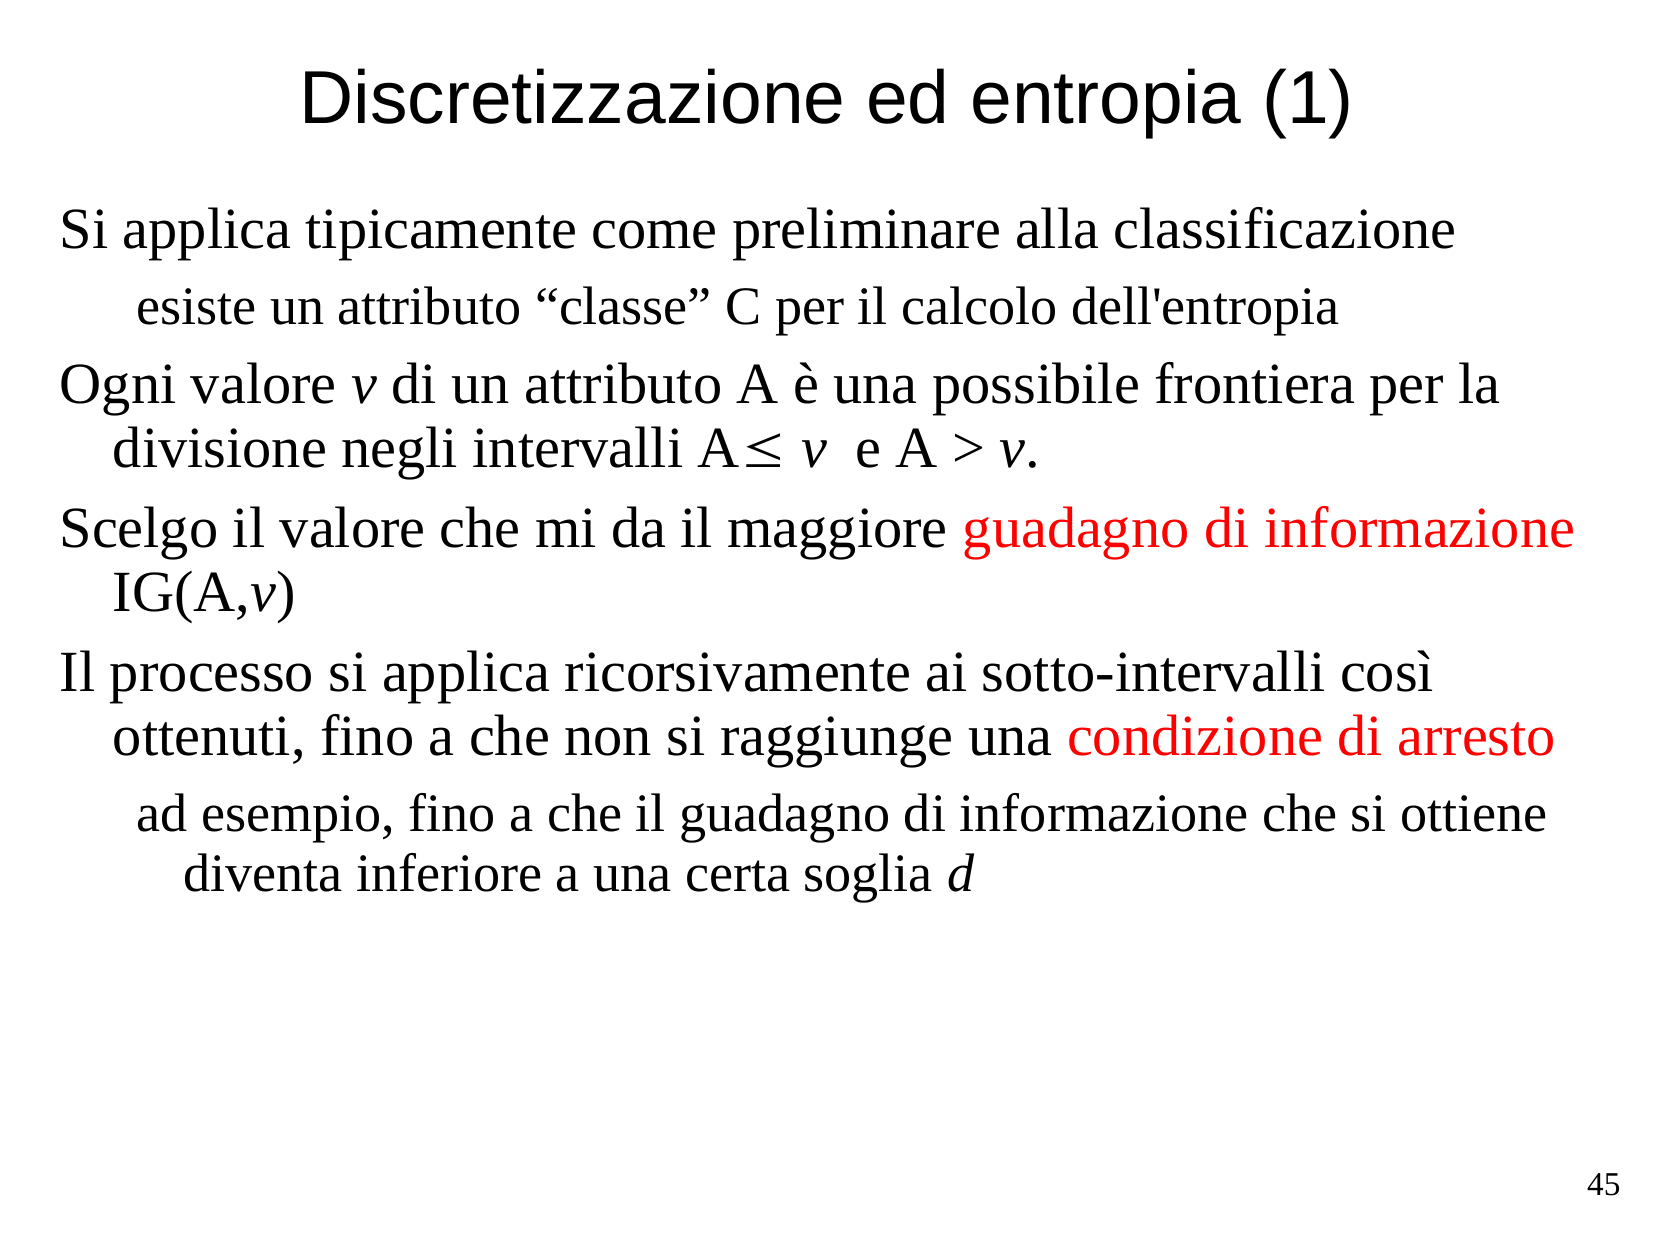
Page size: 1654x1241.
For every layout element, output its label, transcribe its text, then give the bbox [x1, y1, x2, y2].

list Si applica tipicamente come preliminare alla classificazione esiste un attributo “classe” C per il calcolo dell'entropia Ogni valore v di un attributo A è una possibile frontiera per la divisione negli intervalli A≤ v e A > v. Scelgo il valore che mi da il maggiore guadagno di informazione IG(A,v) Il processo si applica ricorsivamente ai sotto-intervalli così ottenuti, fino a che non si raggiunge una condizione di arresto ad esempio, fino a che il guadagno di informazione che si ottiene diventa inferiore a una certa soglia d [42, 196, 1612, 1187]
title Discretizzazione ed entropia (1) [37, 30, 1617, 166]
